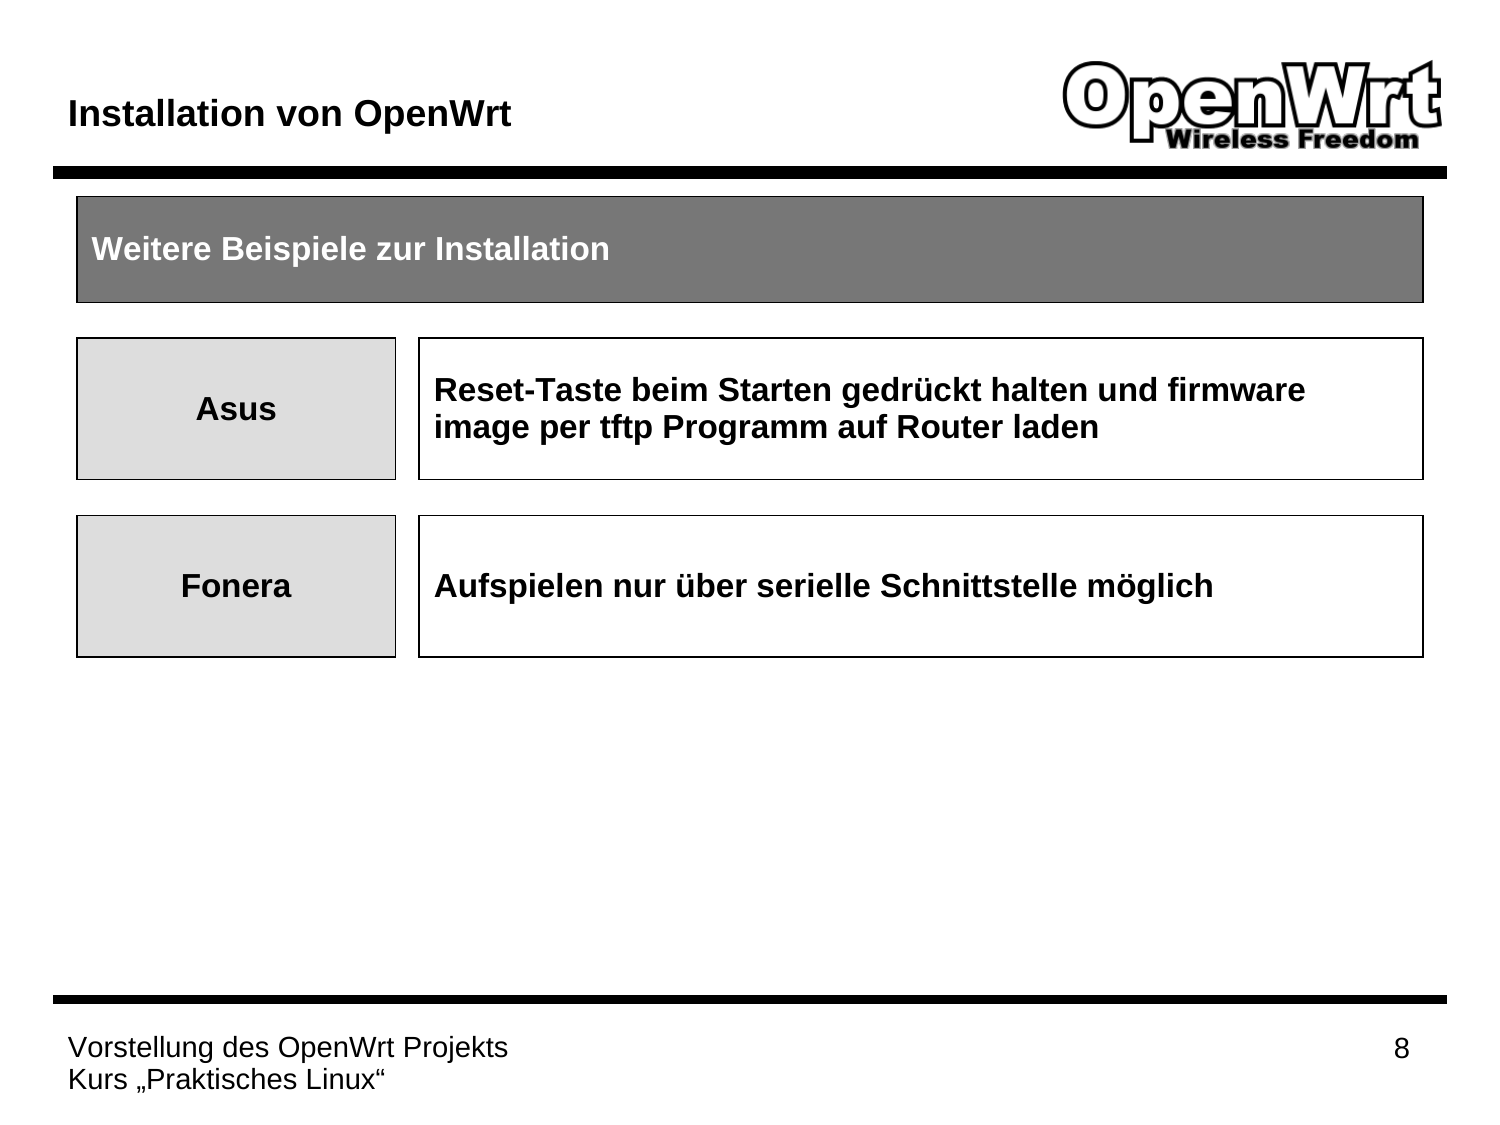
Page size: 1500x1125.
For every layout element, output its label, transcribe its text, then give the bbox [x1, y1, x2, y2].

picture [1057, 54, 1447, 154]
title Installation von OpenWrt [53, 53, 870, 173]
text_box Asus [76, 337, 396, 480]
text_box Reset-Taste beim Starten gedrückt halten und firmware image per tftp Programm auf Router laden [419, 337, 1424, 480]
text_box Fonera [76, 515, 396, 657]
text_box Aufspielen nur über serielle Schnittstelle möglich [419, 515, 1424, 657]
text_box Weitere Beispiele zur Installation [76, 196, 1424, 303]
